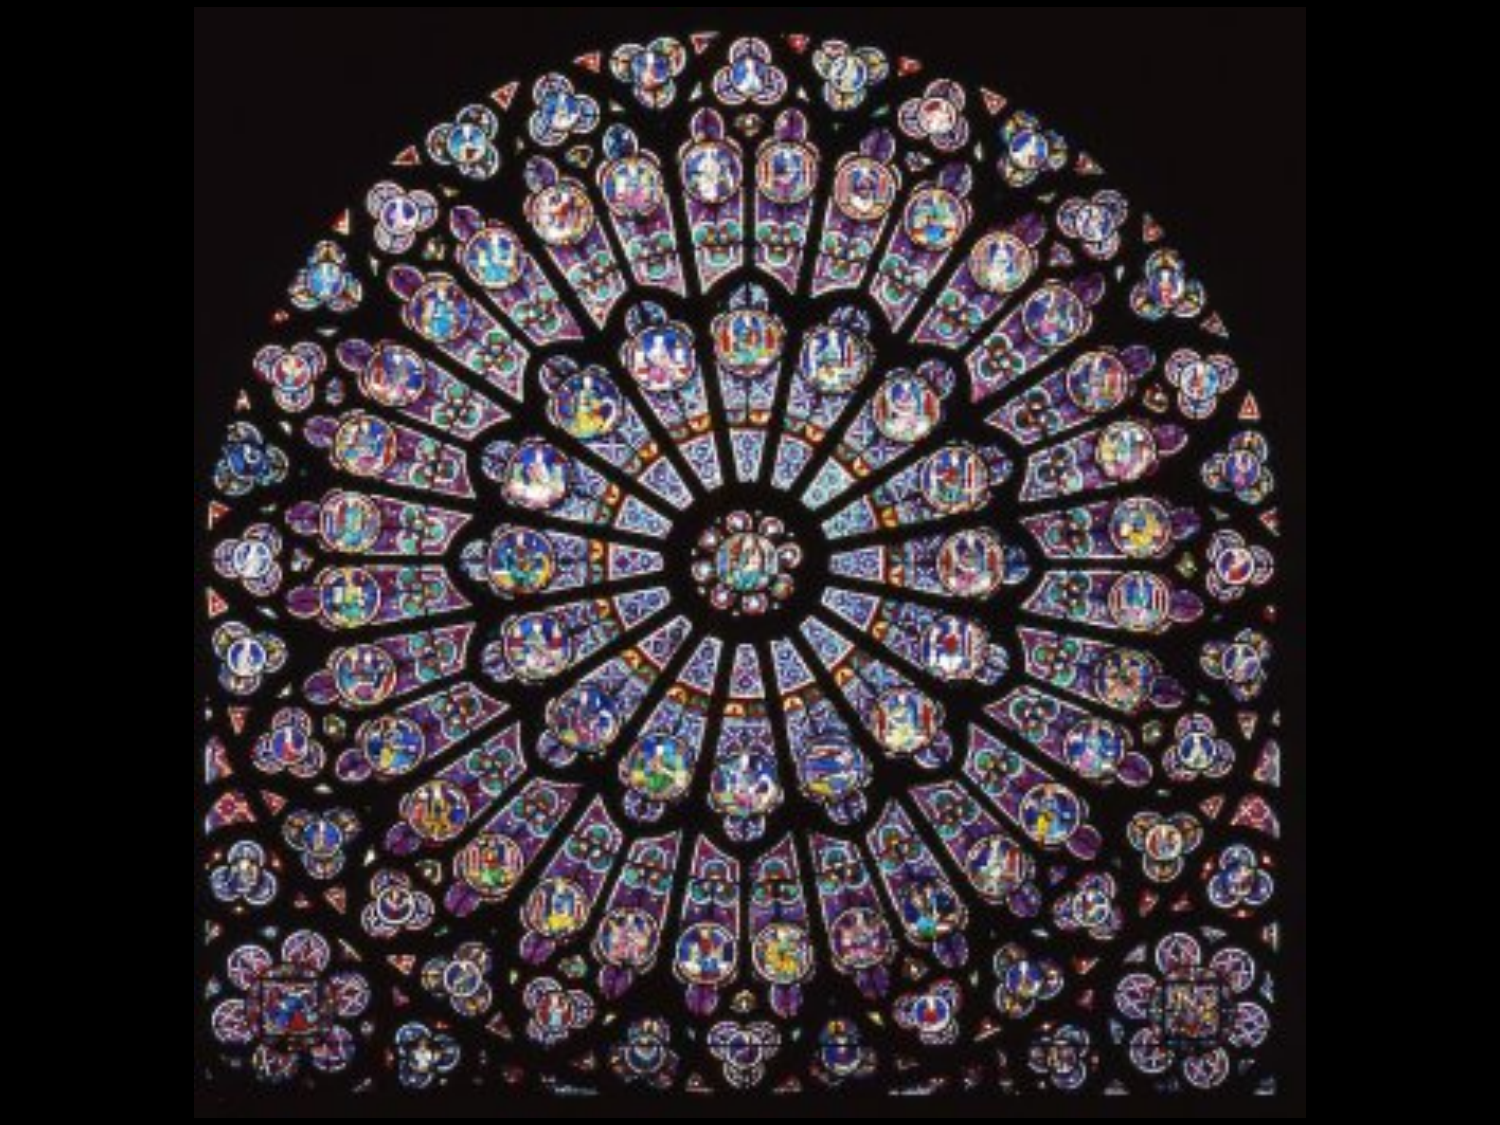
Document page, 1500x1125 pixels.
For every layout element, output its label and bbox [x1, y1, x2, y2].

picture [194, 7, 1306, 1118]
